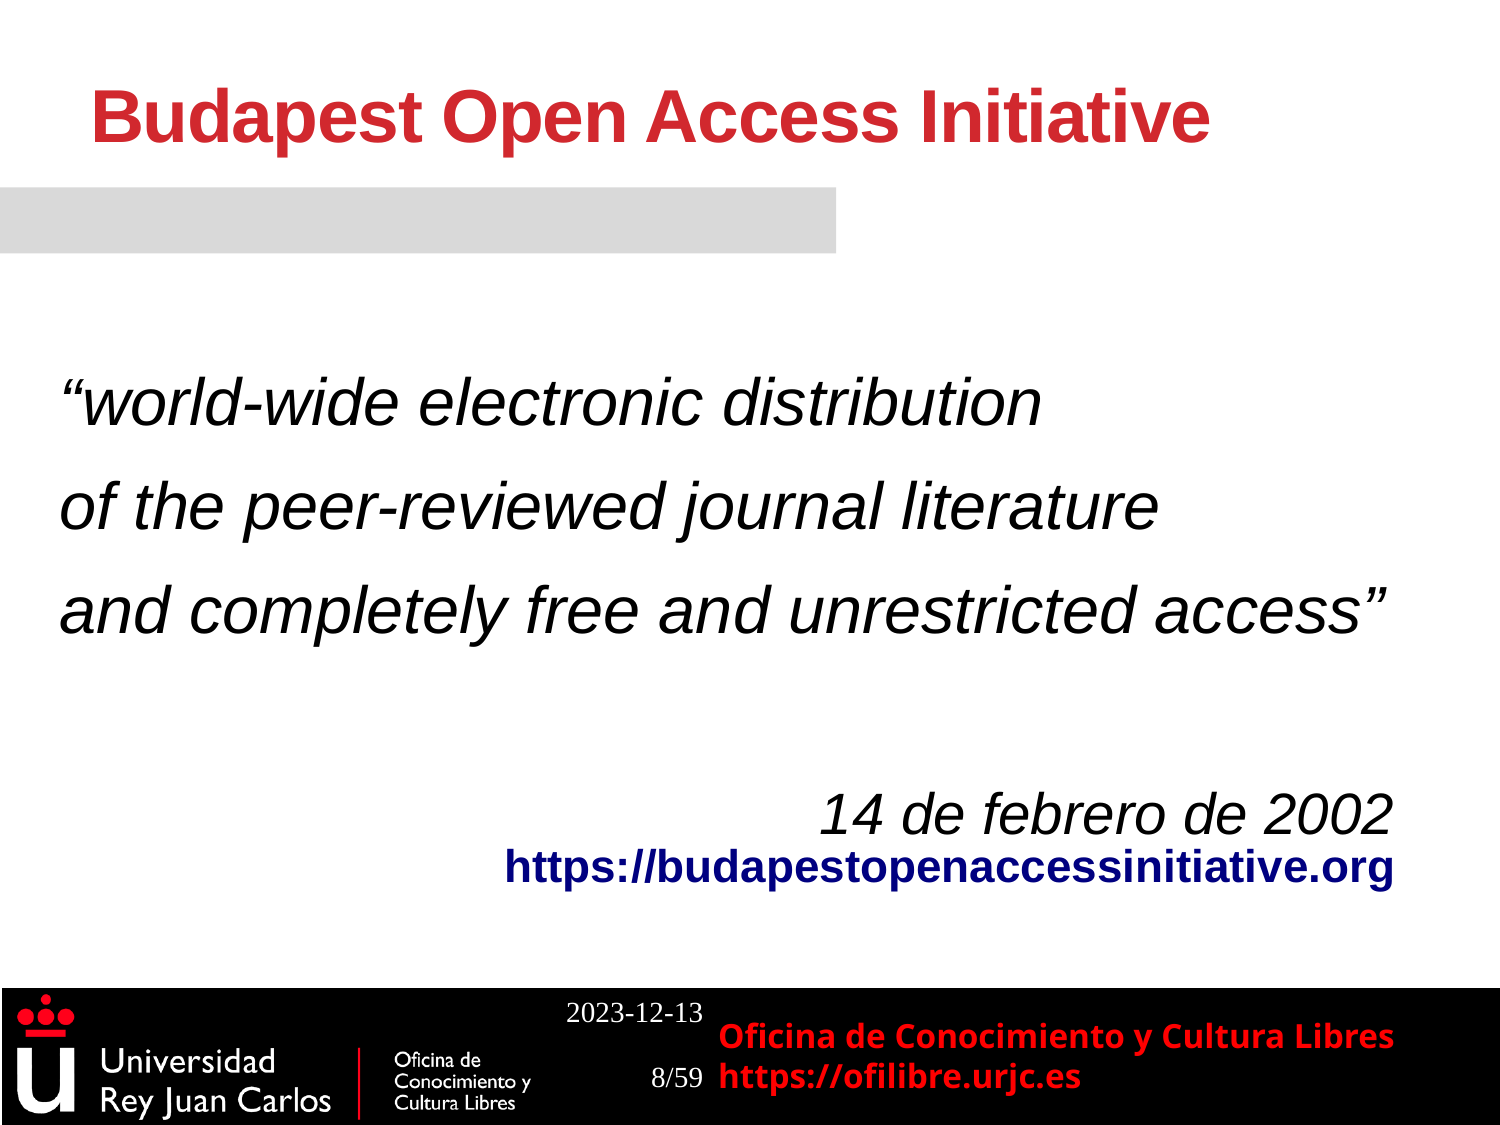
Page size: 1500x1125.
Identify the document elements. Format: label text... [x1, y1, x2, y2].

text_box “world-wide electronic distribution of the peer-reviewed journal literature and completely free and unrestricted access” 14 de febrero de 2002 [45, 357, 1411, 855]
text_box https://budapestopenaccessinitiative.org [489, 833, 1413, 909]
picture [17, 994, 531, 1120]
text_box Budapest Open Access Initiative [0, 24, 1326, 172]
title [75, 7, 1425, 196]
